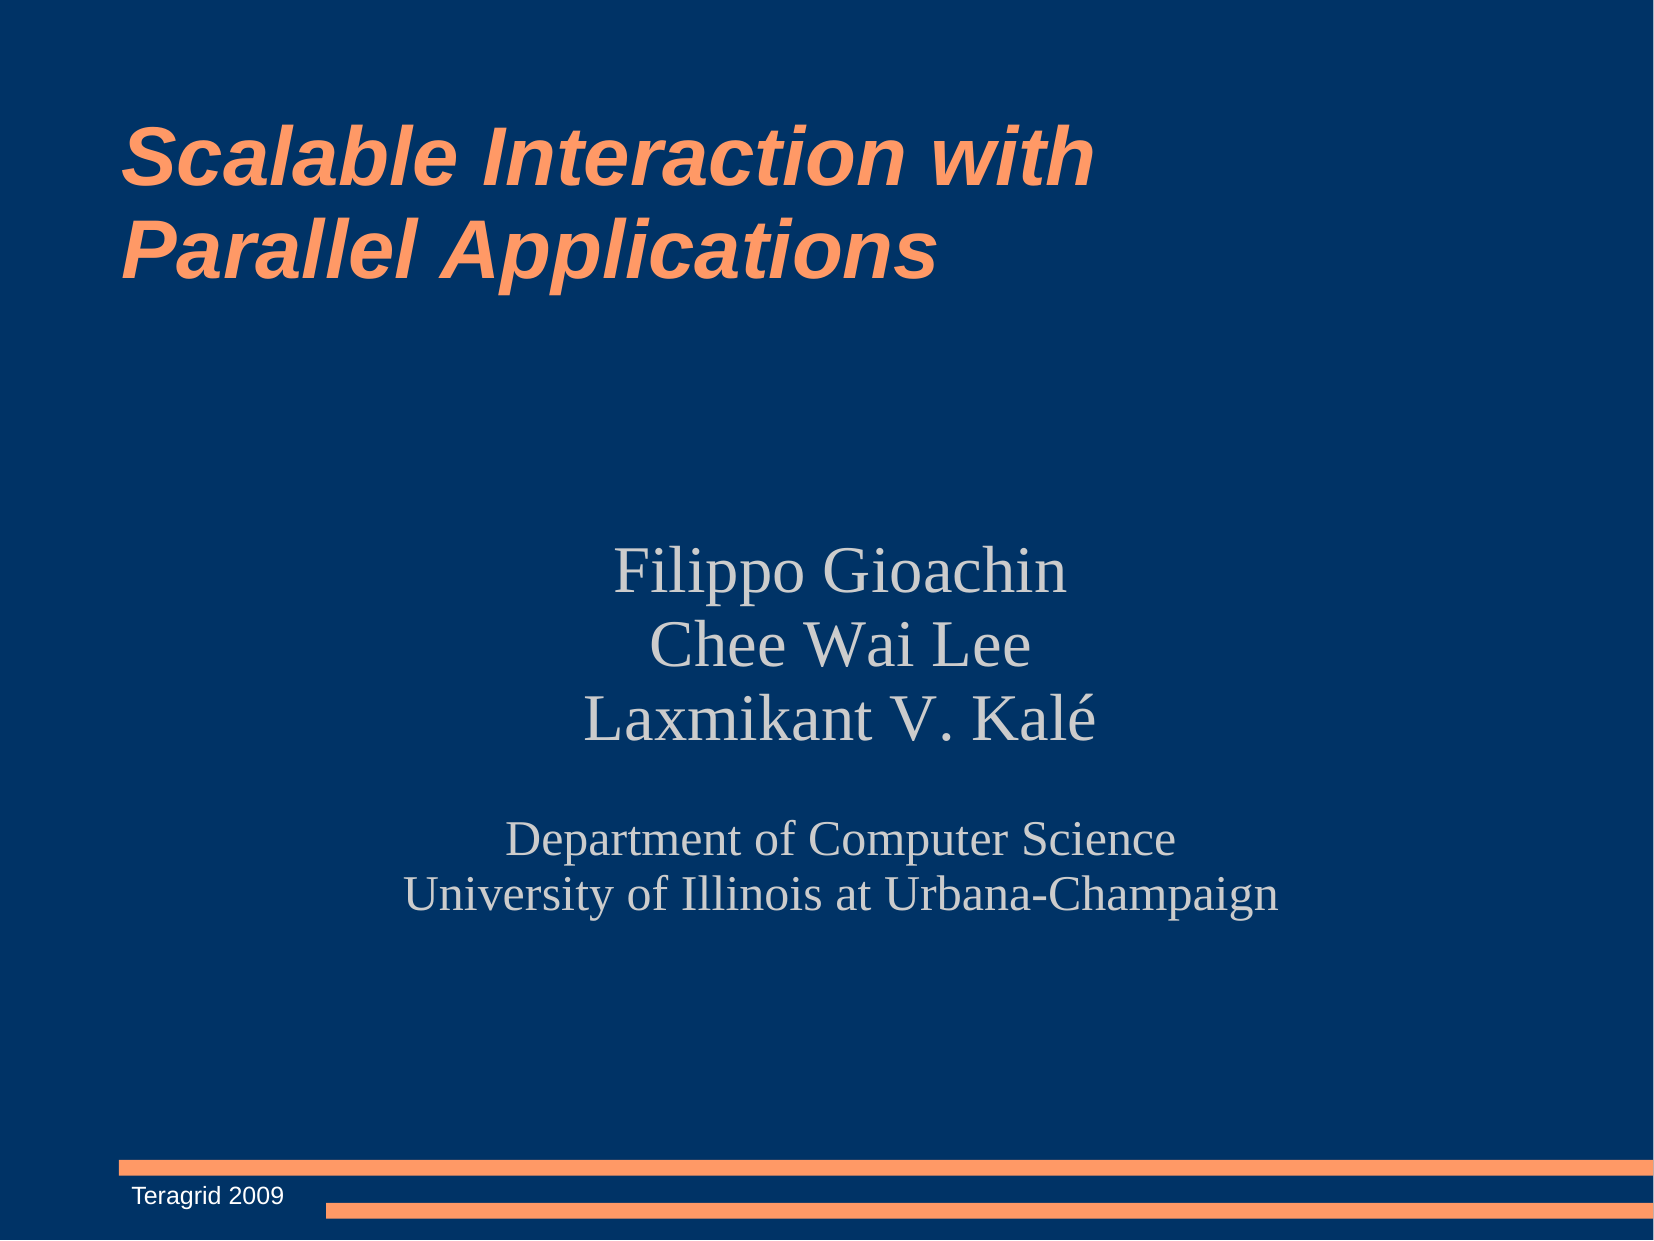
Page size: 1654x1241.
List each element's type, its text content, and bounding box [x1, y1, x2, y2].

subtitle Filippo Gioachin Chee Wai Lee Laxmikant V. Kalé Department of Computer Science University of Illinois at Urbana-Champaign [121, 322, 1561, 1133]
title Scalable Interaction with Parallel Applications [121, 99, 1534, 307]
